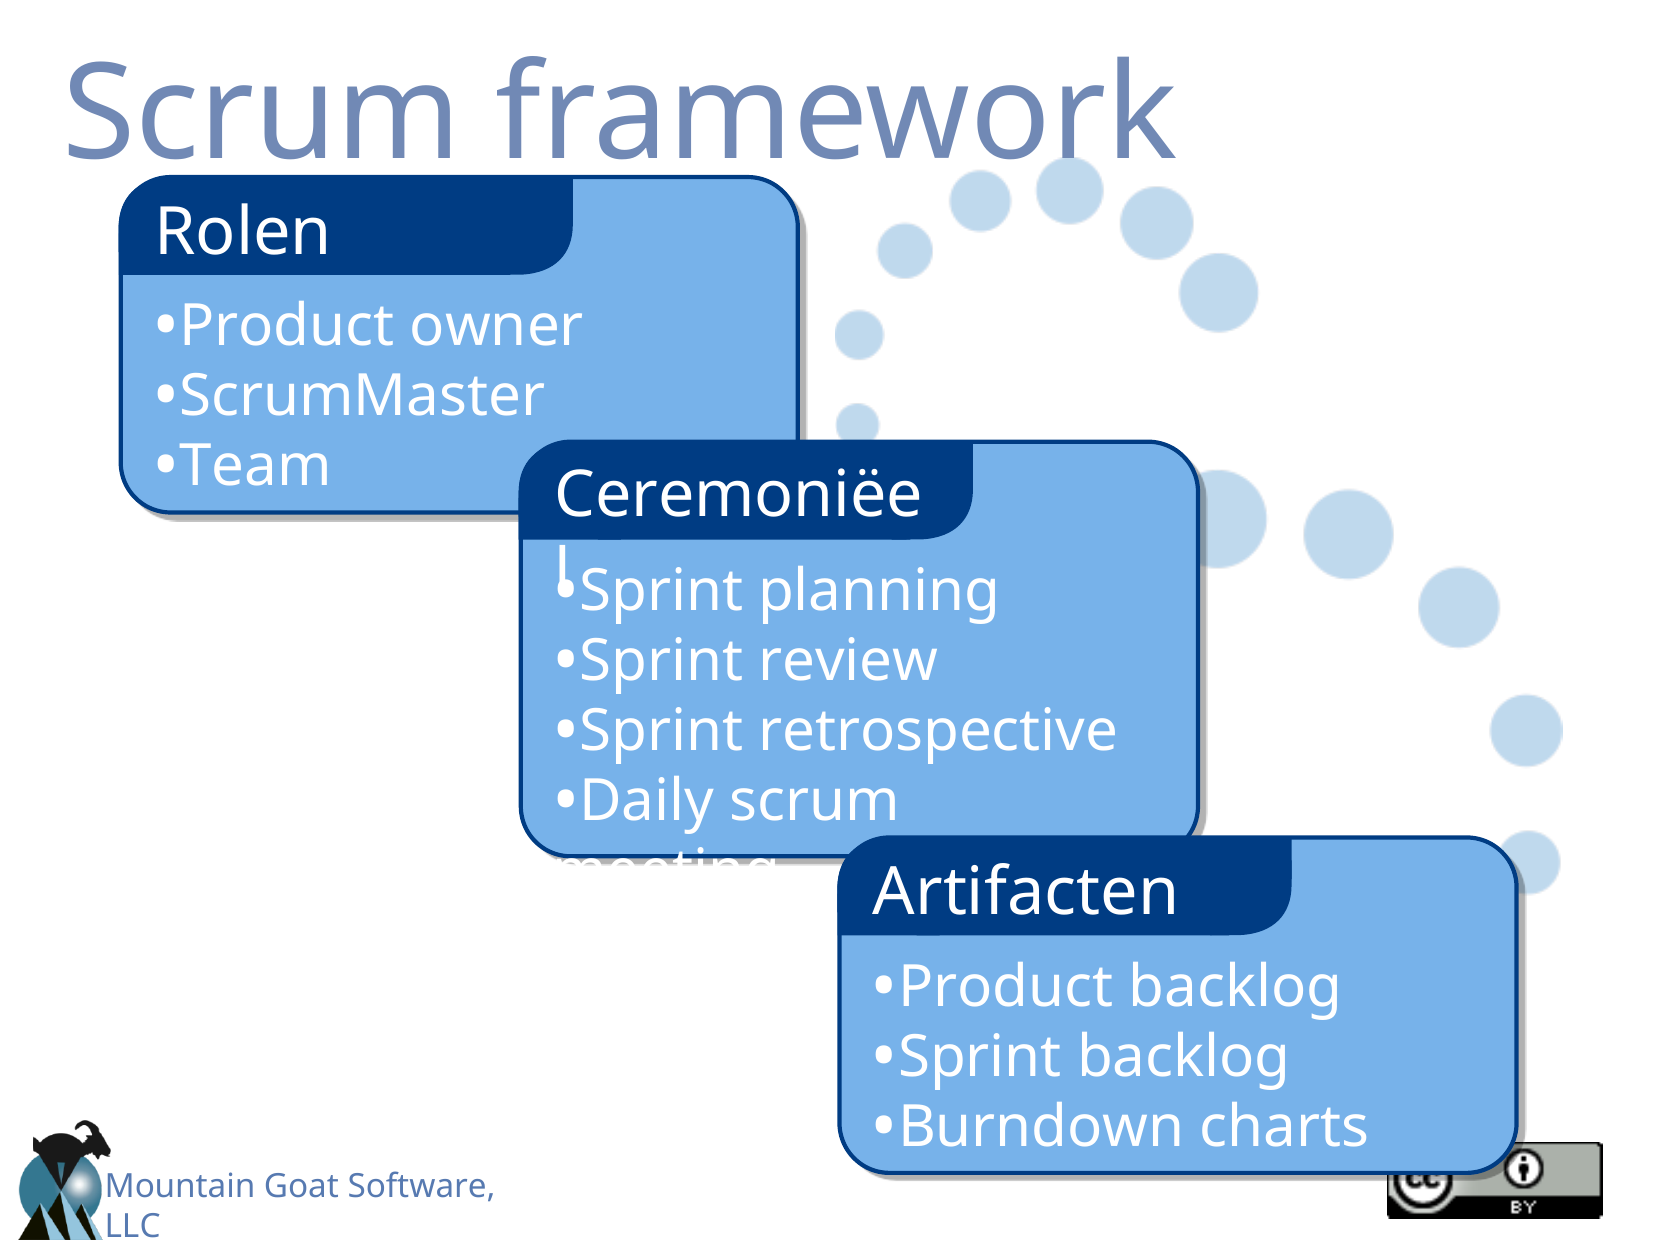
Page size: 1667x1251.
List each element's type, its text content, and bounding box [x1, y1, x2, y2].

text_box Product backlog Sprint backlog Burndown charts [862, 939, 1482, 1157]
text_box Product owner ScrumMaster Team [143, 279, 605, 496]
picture [1387, 1142, 1603, 1219]
picture [835, 194, 1563, 1096]
picture [835, 857, 845, 1096]
text_box Ceremoniëel [545, 443, 934, 536]
picture [18, 1120, 111, 1240]
text_box Rolen [145, 179, 494, 271]
text_box Sprint planning Sprint review Sprint retrospective Daily scrum meeting [543, 543, 1148, 828]
title Scrum framework [56, 18, 1609, 194]
text_box [118, 177, 1517, 1173]
text_box Artifacten [864, 839, 1213, 932]
